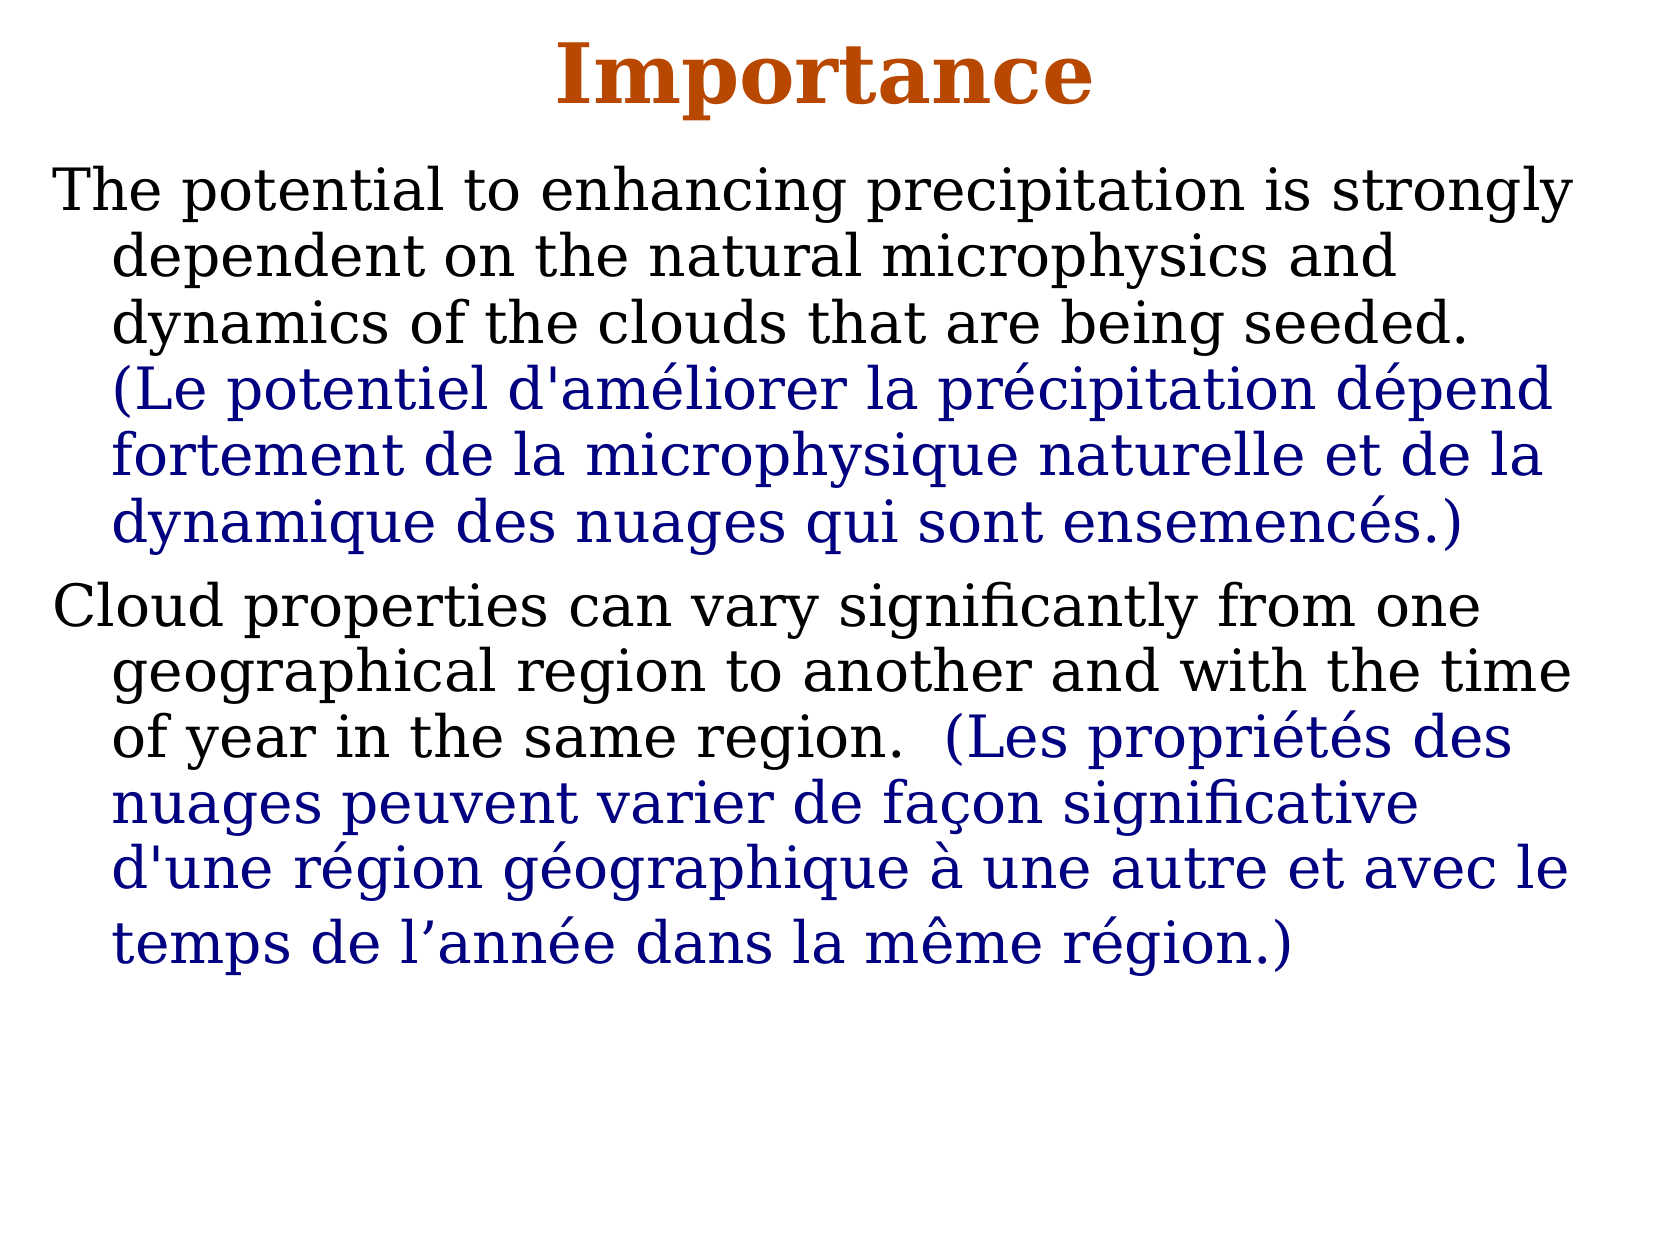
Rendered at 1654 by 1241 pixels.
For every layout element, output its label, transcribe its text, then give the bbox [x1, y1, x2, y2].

title Importance [0, 0, 1651, 151]
text_box The potential to enhancing precipitation is strongly dependent on the natural microphysics and dynamics of the clouds that are being seeded. (Le potentiel d'améliorer la précipitation dépend fortement de la microphysique naturelle et de la dynamique des nuages qui sont ensemencés.) Cloud properties can vary significantly from one geographical region to another and with the time of year in the same region. (Les propriétés des nuages peuvent varier de façon significative d'une région géographique à une autre et avec le temps de l’année dans la même région.)‏ [37, 149, 1613, 1241]
